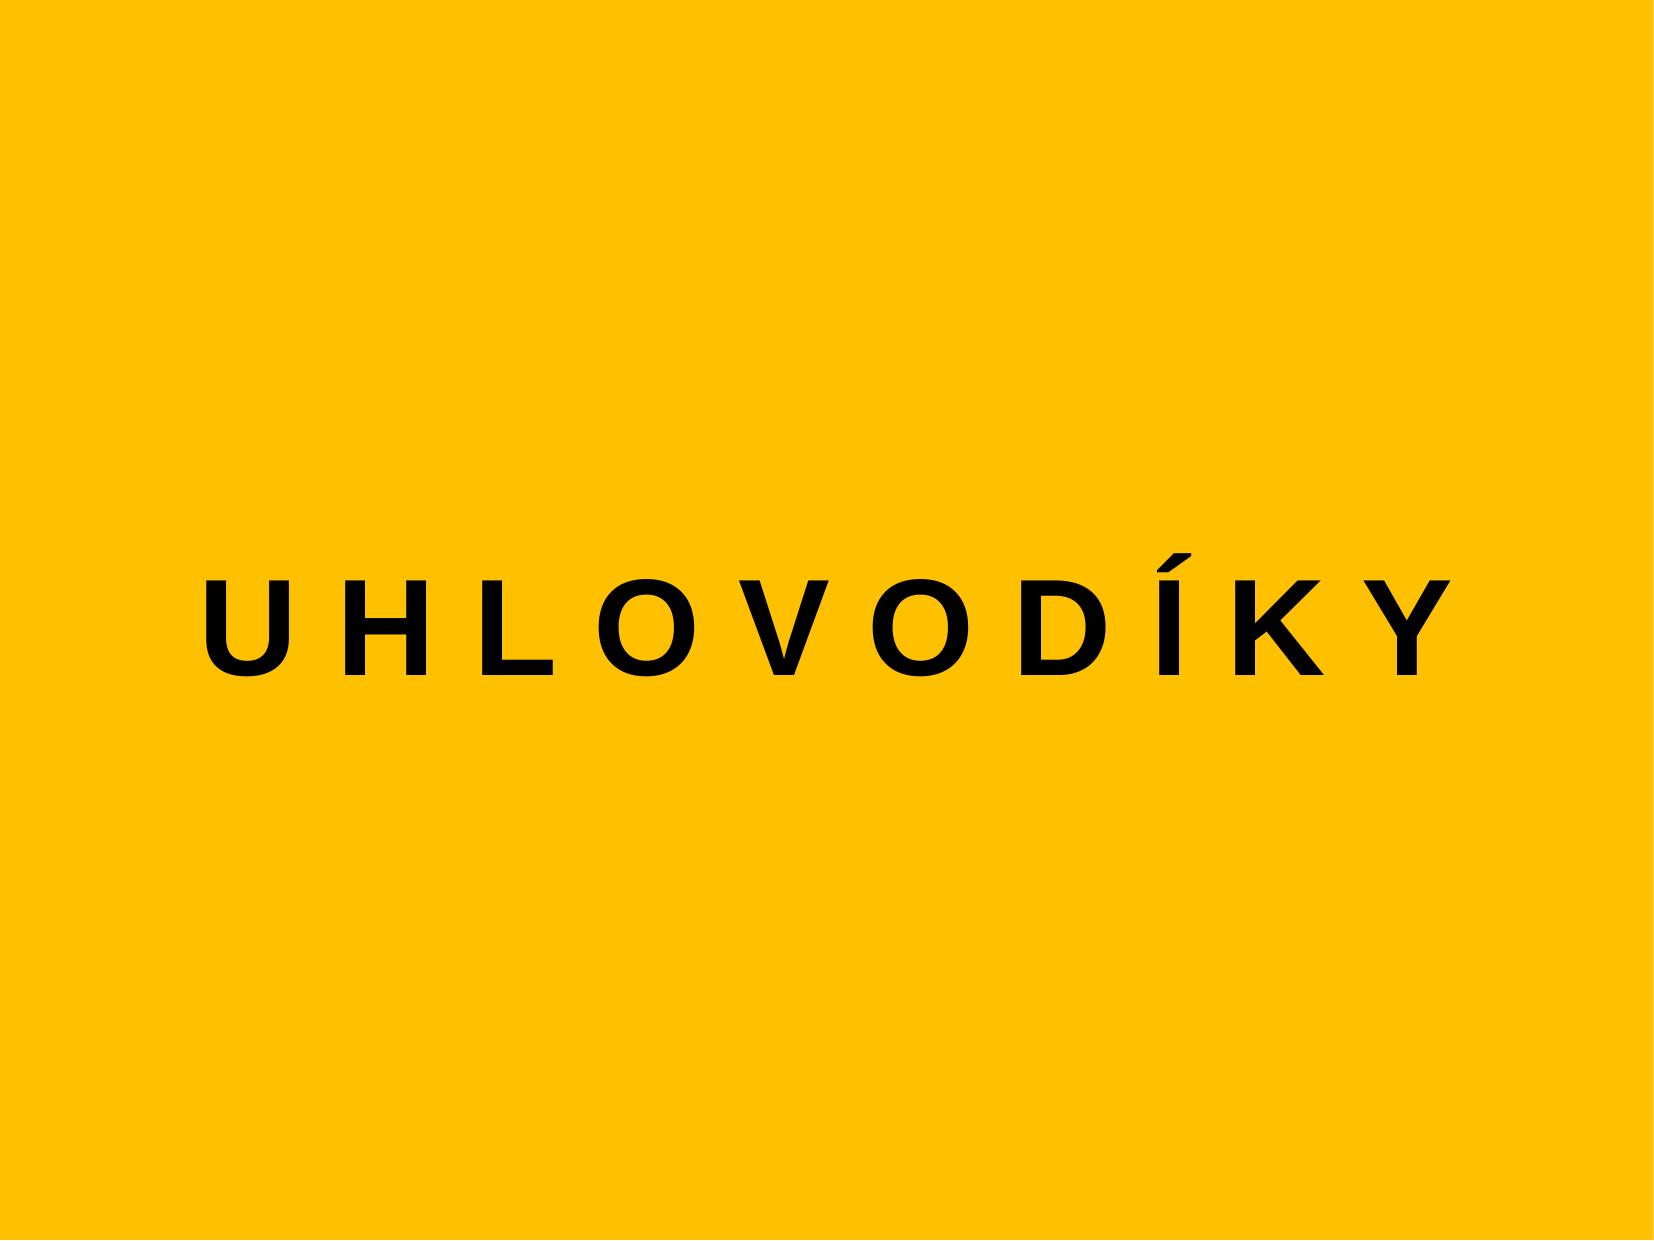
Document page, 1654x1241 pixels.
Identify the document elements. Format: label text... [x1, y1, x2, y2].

subtitle U H L O V O D Í K Y [82, 210, 1571, 1030]
